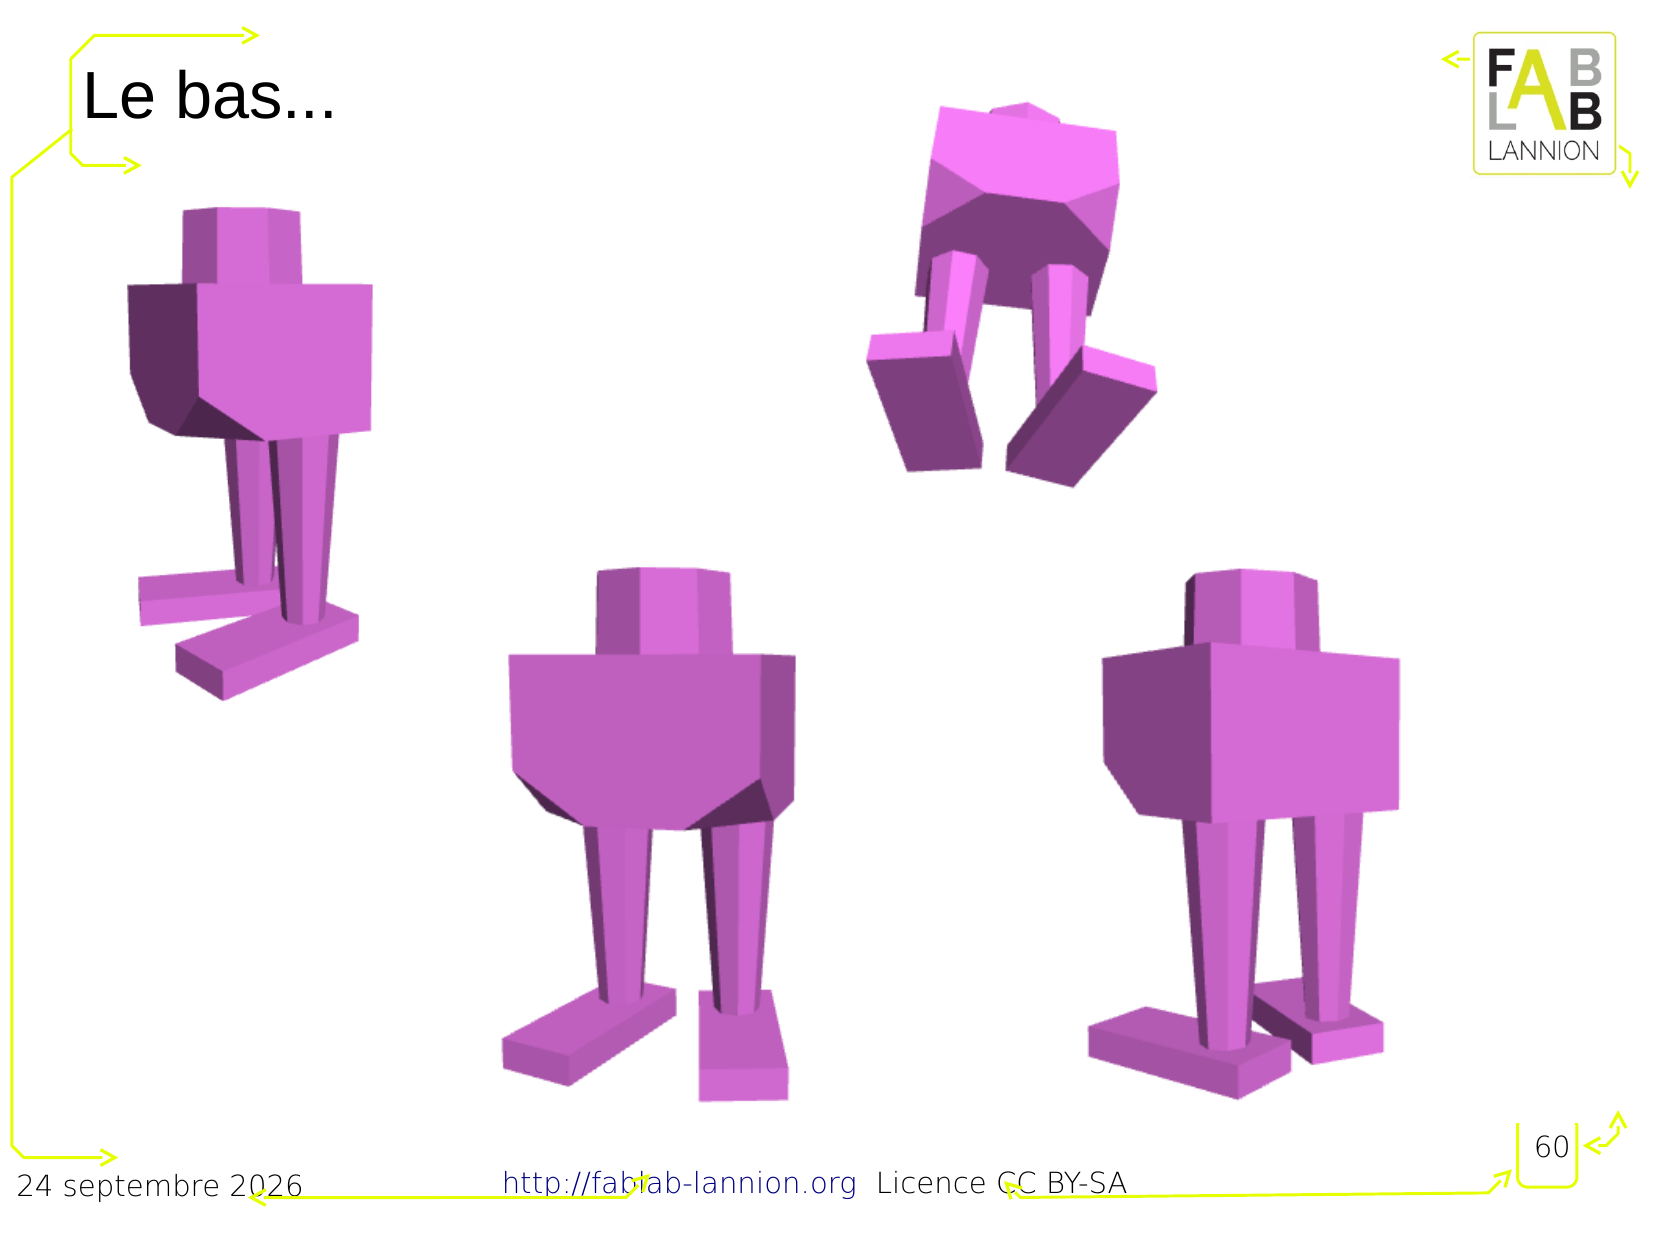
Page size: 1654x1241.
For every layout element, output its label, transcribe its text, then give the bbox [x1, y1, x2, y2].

picture [1470, 29, 1619, 178]
picture [779, 70, 1292, 501]
picture [17, 177, 1584, 1145]
title Le bas... [82, 37, 1441, 154]
